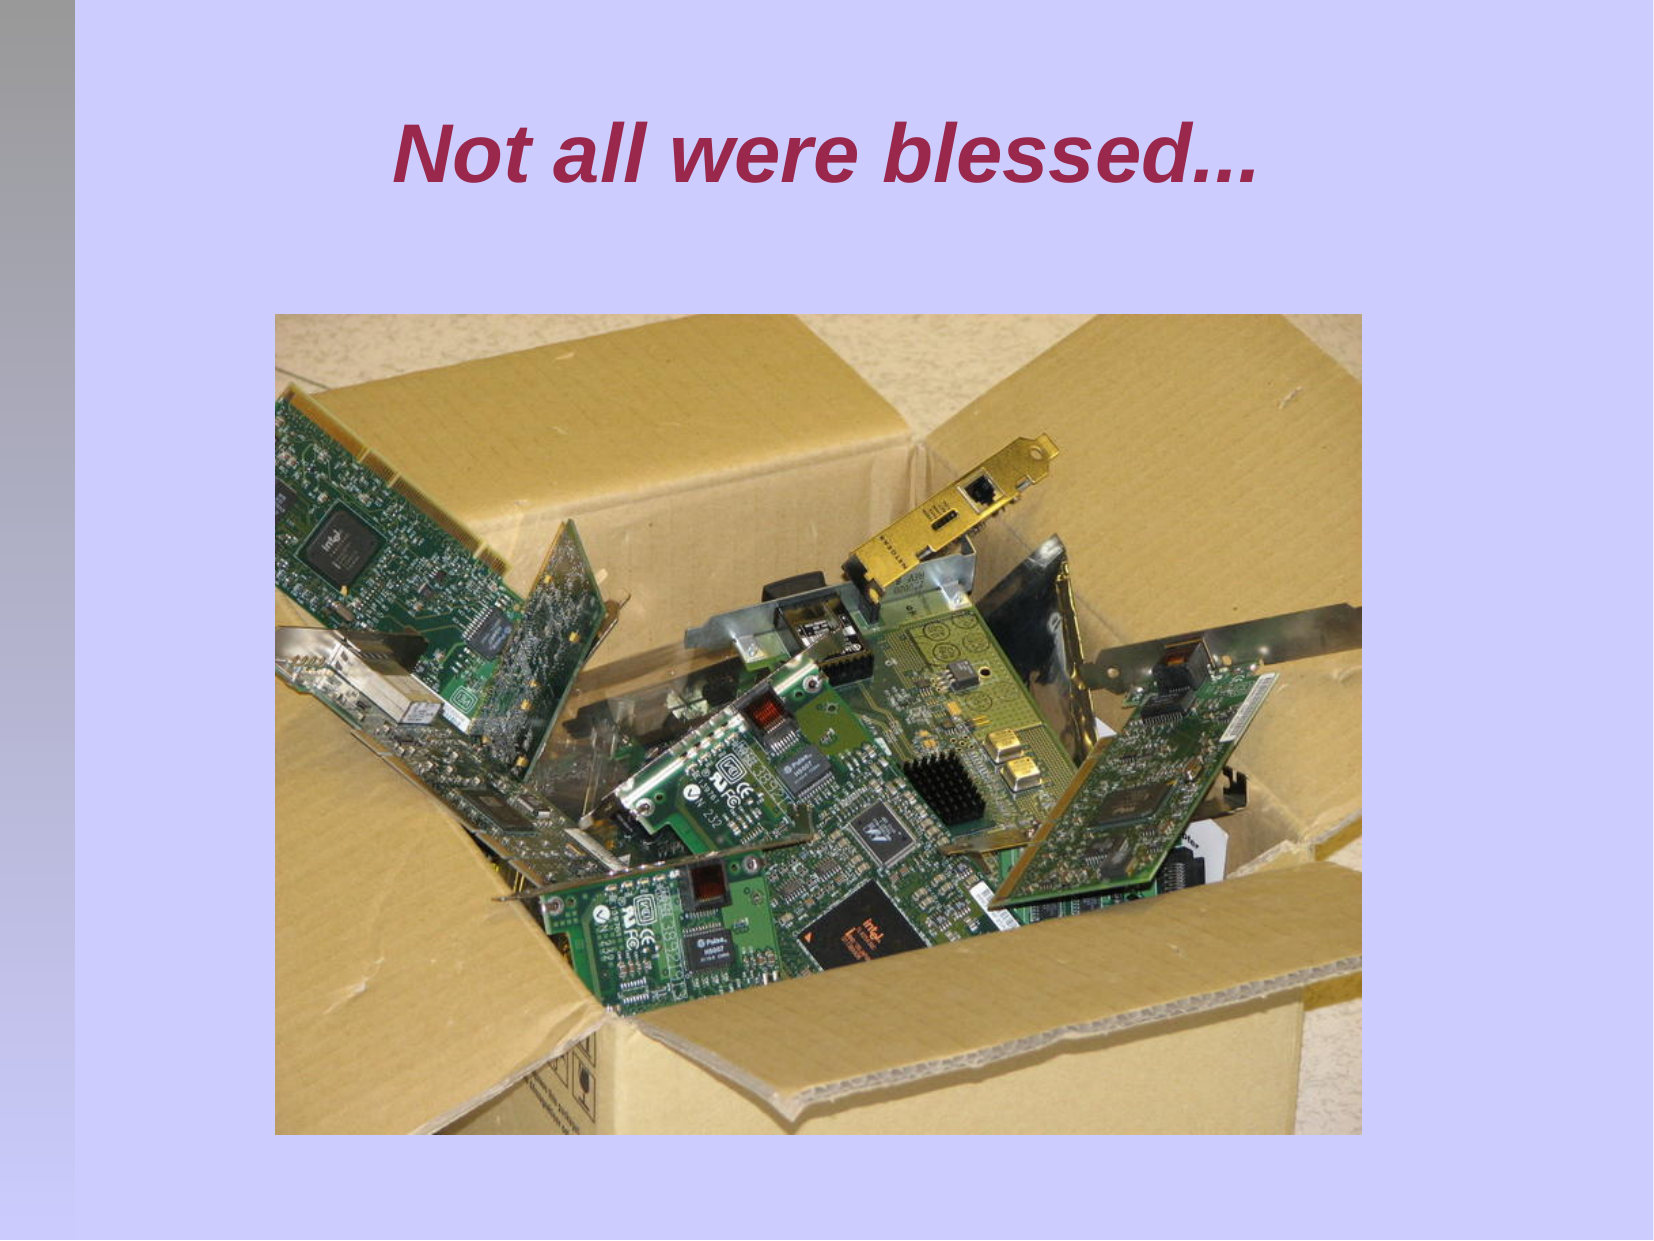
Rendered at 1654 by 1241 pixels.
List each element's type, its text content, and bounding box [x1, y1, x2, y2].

picture [275, 314, 1362, 1135]
title Not all were blessed... [121, 49, 1534, 257]
